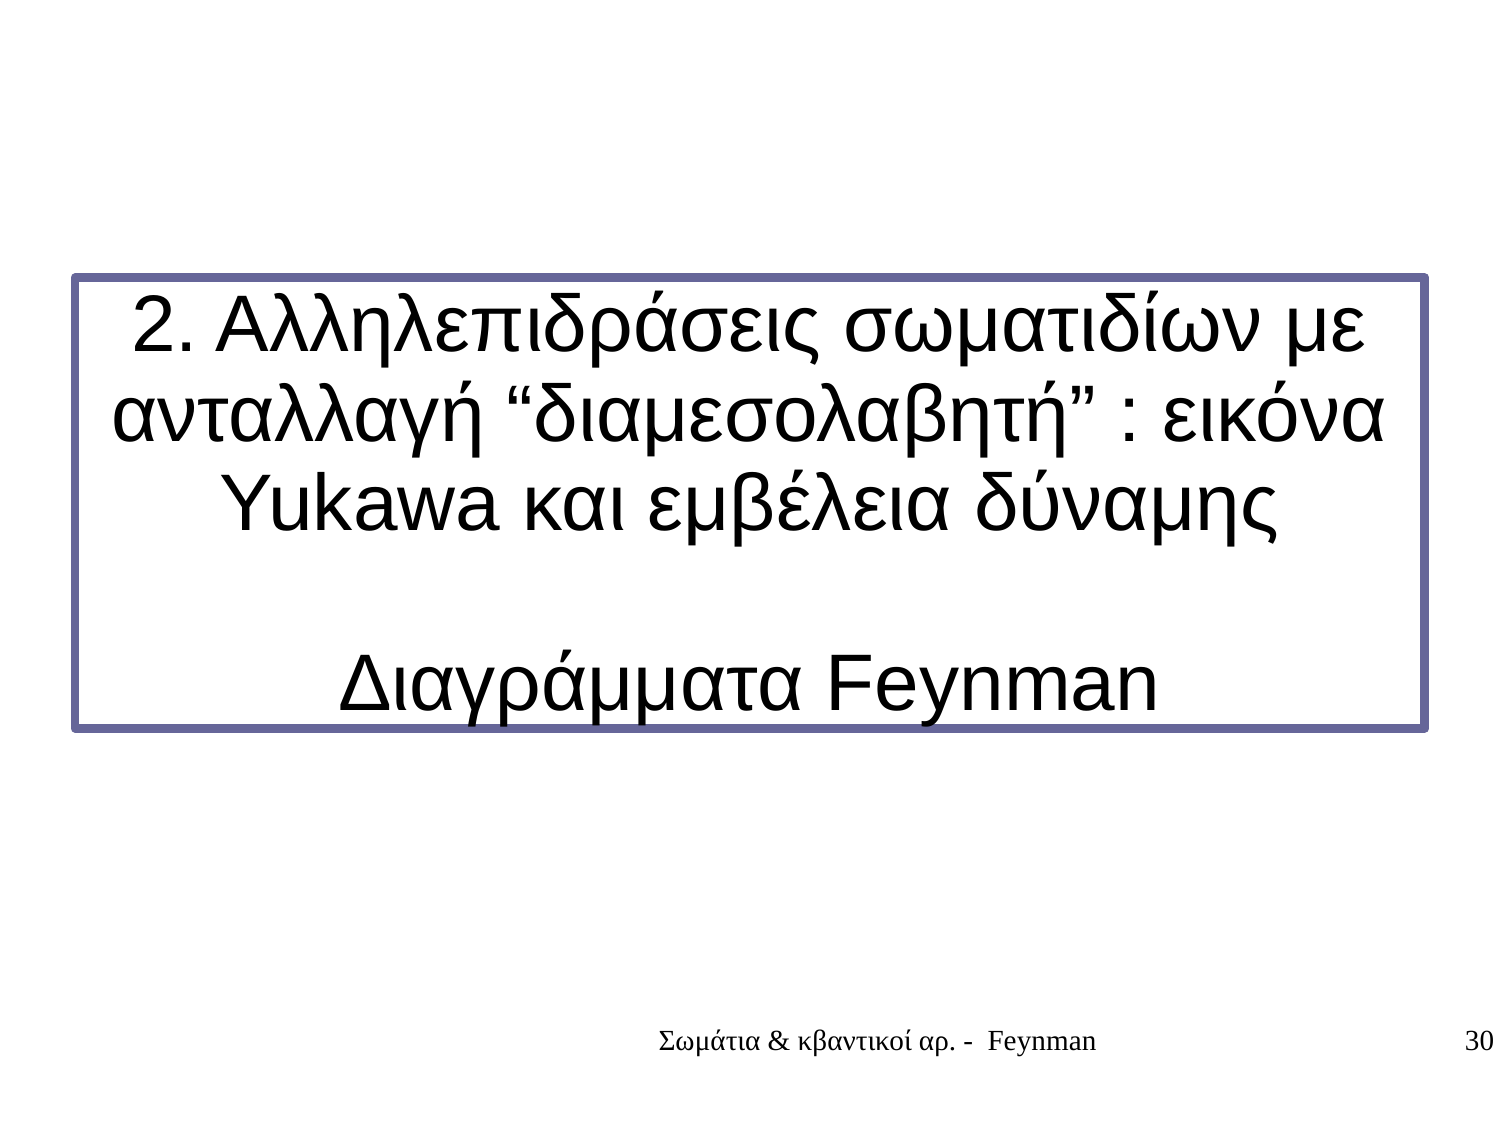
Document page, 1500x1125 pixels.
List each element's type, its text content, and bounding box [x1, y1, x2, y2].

title 2. Αλληλεπιδράσεις σωματιδίων με ανταλλαγή “διαμεσολαβητή” : εικόνα Yukawa και εμβέλεια δύναμης Διαγράμματα Feynman [75, 277, 1425, 729]
